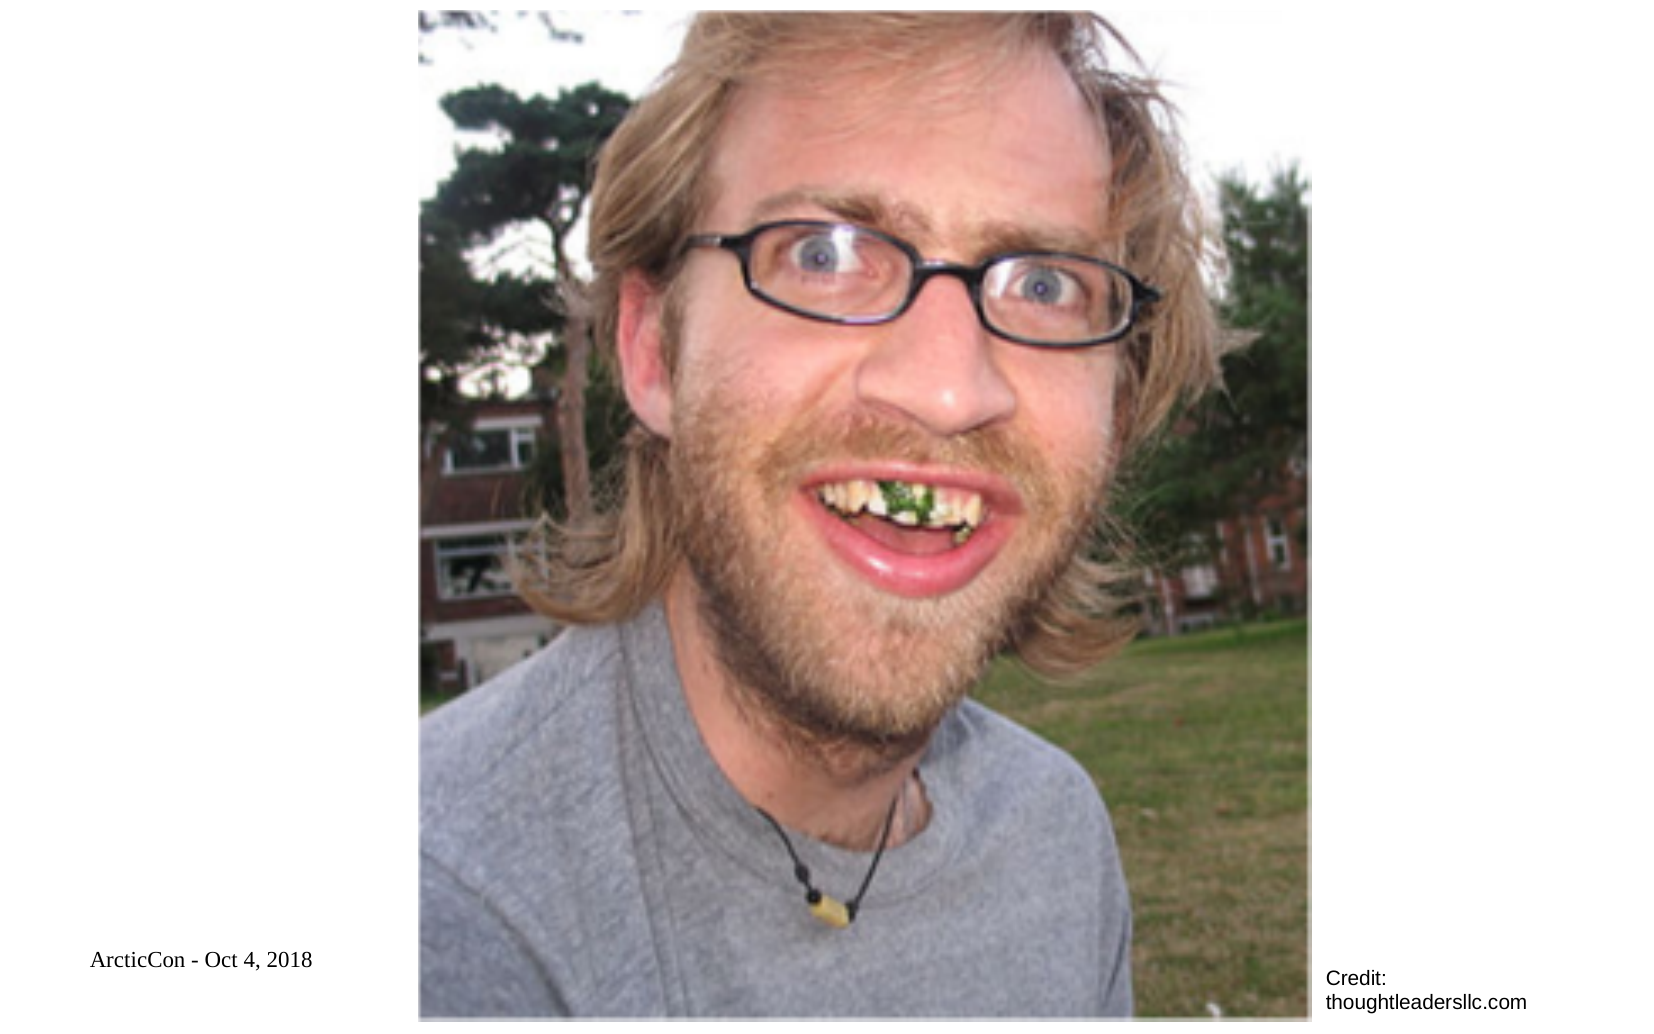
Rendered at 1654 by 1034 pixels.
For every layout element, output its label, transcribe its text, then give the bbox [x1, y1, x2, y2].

text_box Credit: thoughtleadersllc.com [1311, 959, 1581, 1022]
picture [418, 10, 1312, 1022]
